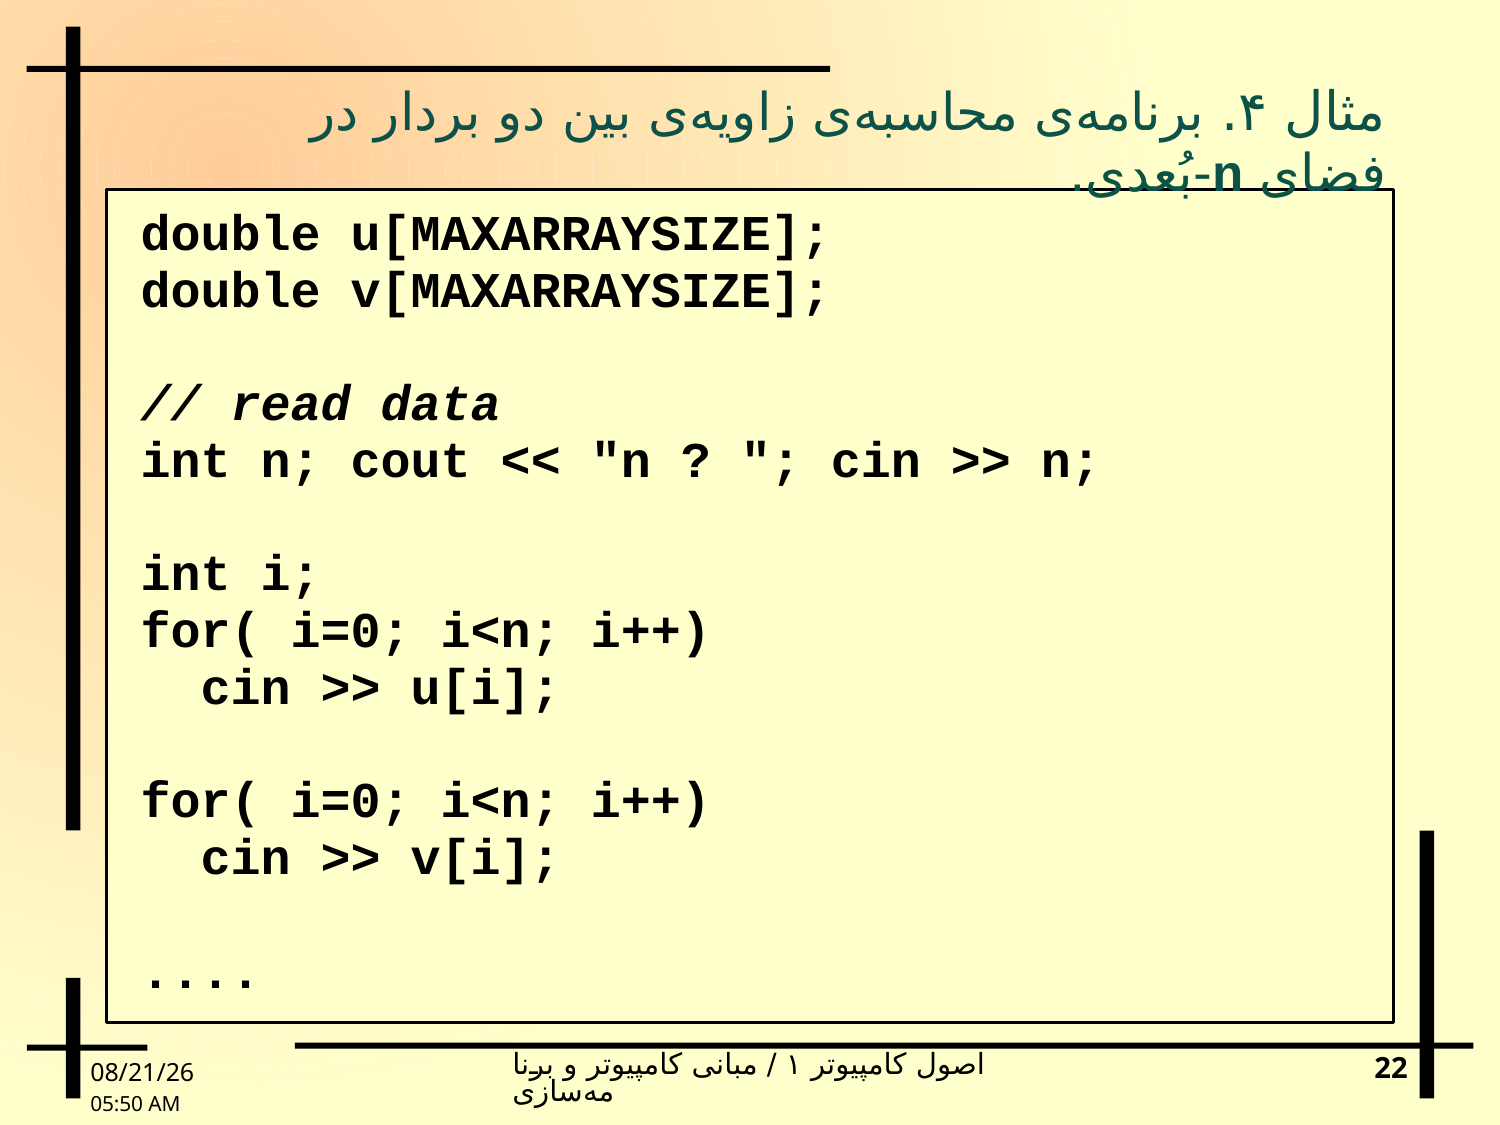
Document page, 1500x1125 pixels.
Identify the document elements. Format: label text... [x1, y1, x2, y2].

list double u[MAXARRAYSIZE]; double v[MAXARRAYSIZE]; // read data int n; cout << "n ? "; cin >> n; int i; for( i=0; i<n; i++) cin >> u[i]; for( i=0; i<n; i++) cin >> v[i]; .... [106, 189, 1394, 1023]
list مثال ۴. برنامه‌‌ی محاسبه‌ی زاویه‌ی بین دو بردار در فضای n-بُعدی. [203, 80, 1439, 179]
